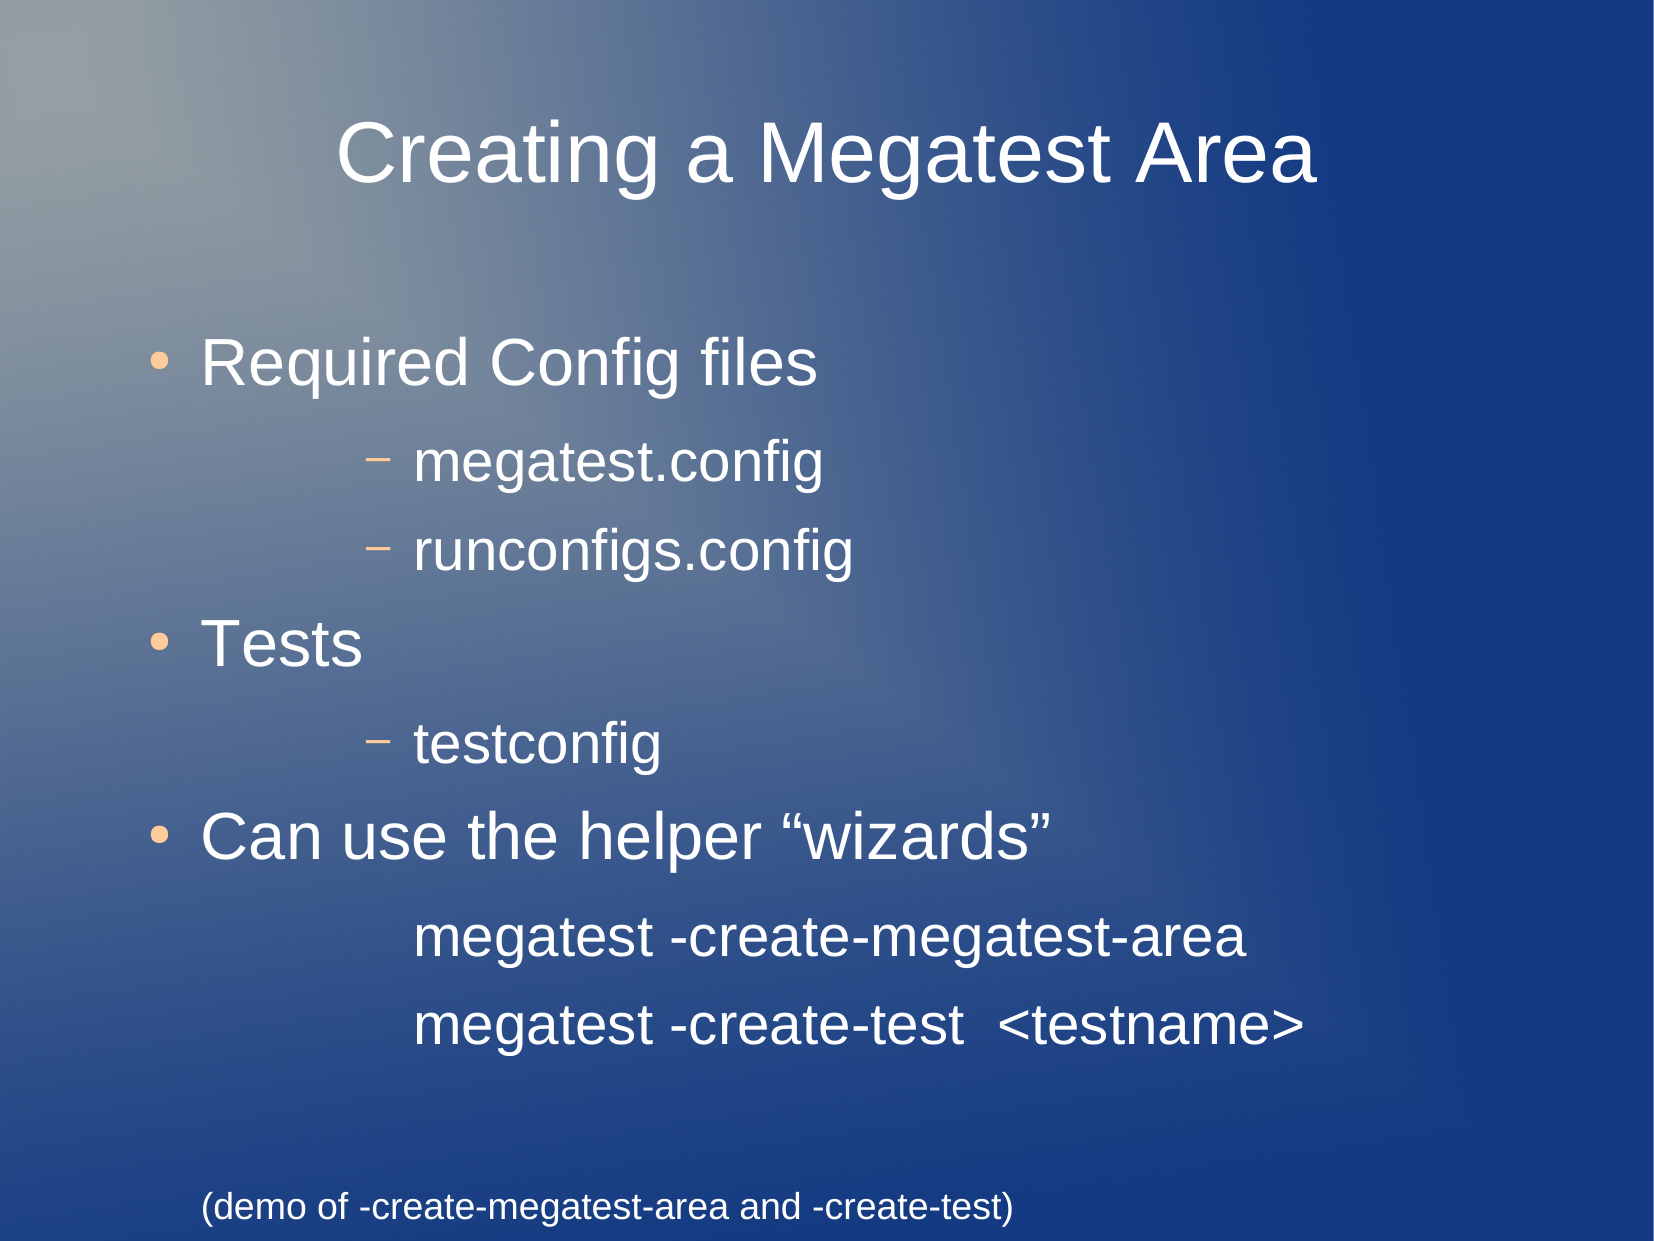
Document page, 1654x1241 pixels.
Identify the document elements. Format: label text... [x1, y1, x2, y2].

title Creating a Megatest Area [82, 49, 1571, 257]
picture [0, 0, 1654, 1241]
list Required Config files megatest.config runconfigs.config Tests testconfig Can use the helper “wizards” megatest -create-megatest-area megatest -create-test <testname> (demo of -create-megatest-area and -create-test) [129, 324, 1489, 1133]
